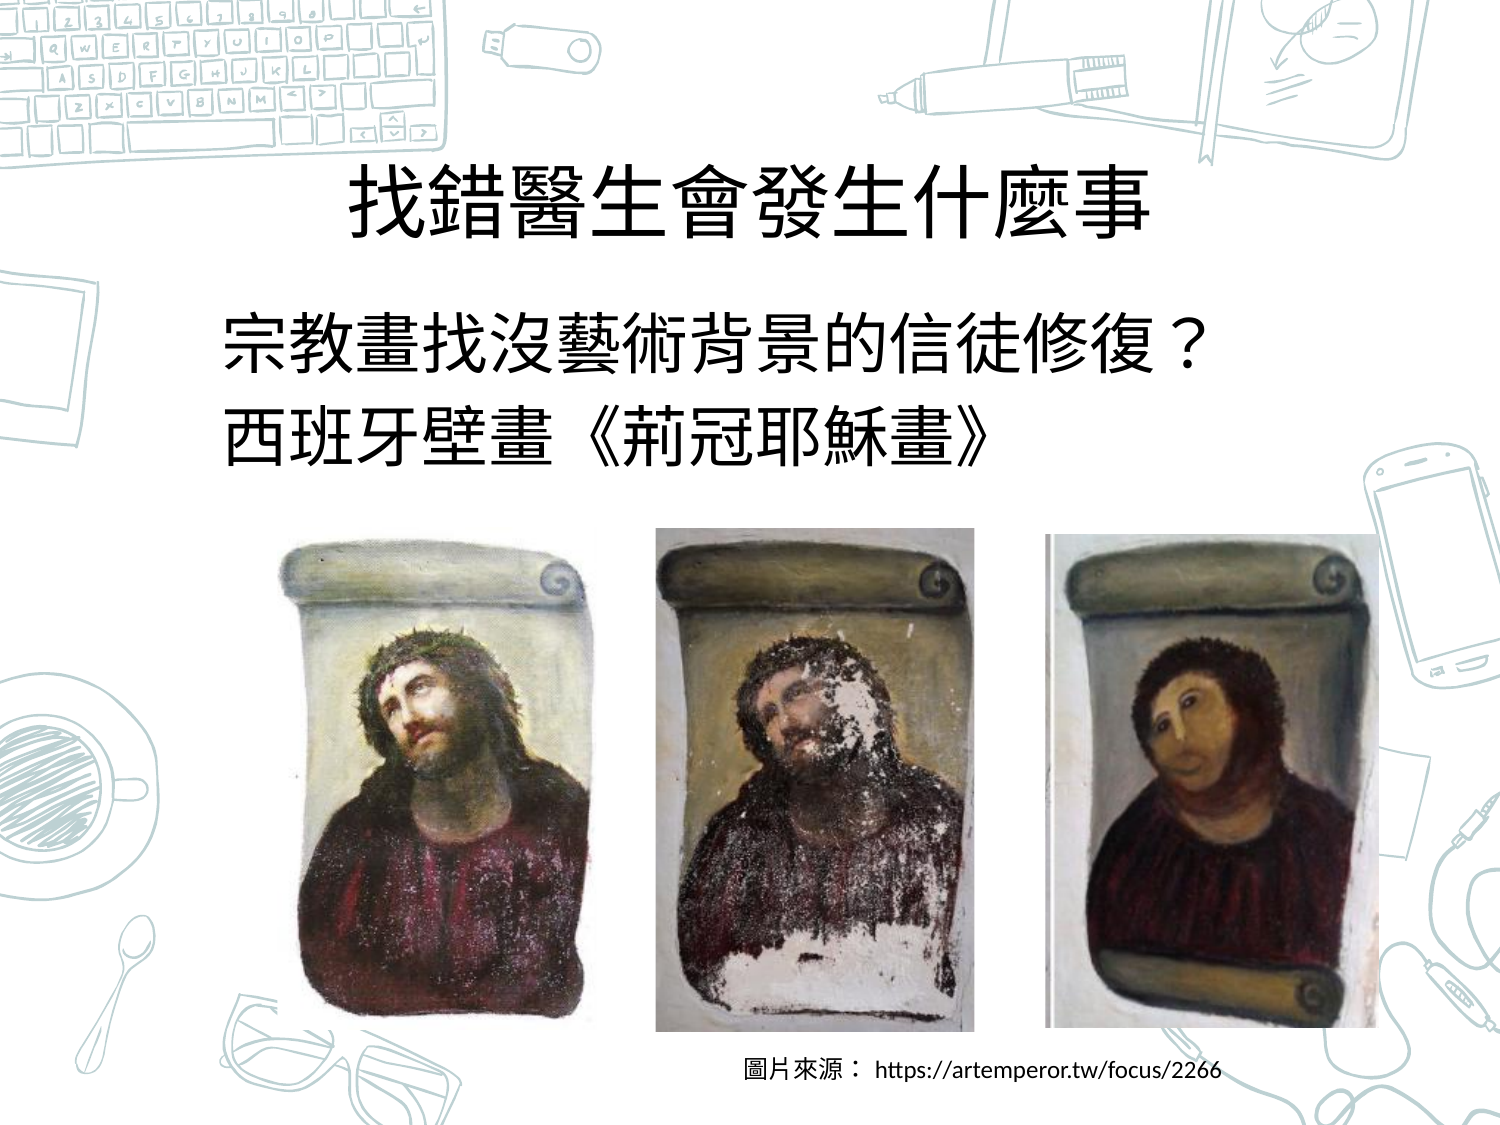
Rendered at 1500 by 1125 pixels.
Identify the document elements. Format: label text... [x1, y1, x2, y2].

picture [277, 527, 597, 1036]
title 找錯醫生會發生什麼事 [185, 136, 1315, 264]
list 宗教畫找沒藝術背景的信徒修復？ 西班牙壁畫《荊冠耶穌畫》 圖片來源：https://artemperor.tw/focus/2266 [185, 287, 1412, 1125]
picture [1045, 534, 1379, 1028]
picture [655, 527, 975, 1046]
